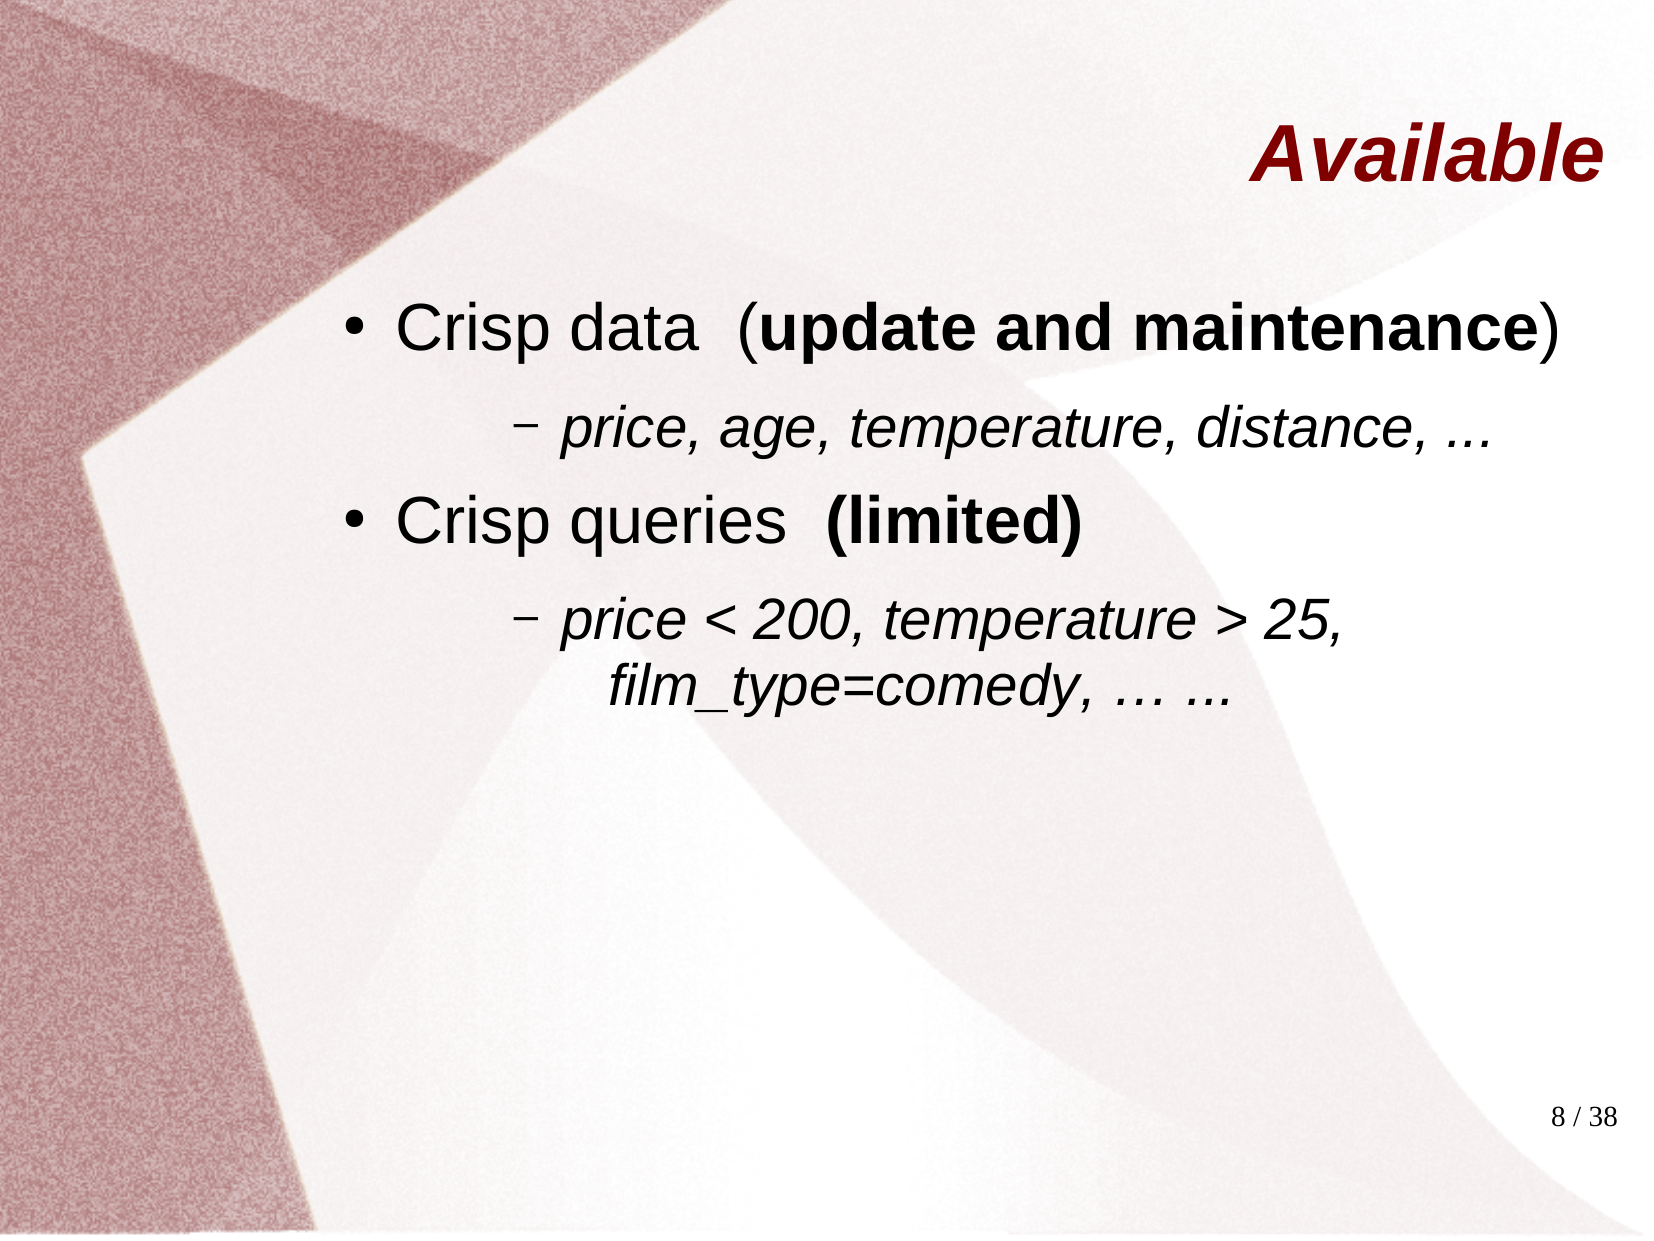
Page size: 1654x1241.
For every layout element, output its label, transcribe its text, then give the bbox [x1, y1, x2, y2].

picture [0, 0, 1654, 1241]
title Available [495, 49, 1607, 257]
list Crisp data (update and maintenance) price, age, temperature, distance, ... Crisp queries (limited) price < 200, temperature > 25, film_type=comedy, … ... [324, 290, 1601, 1010]
